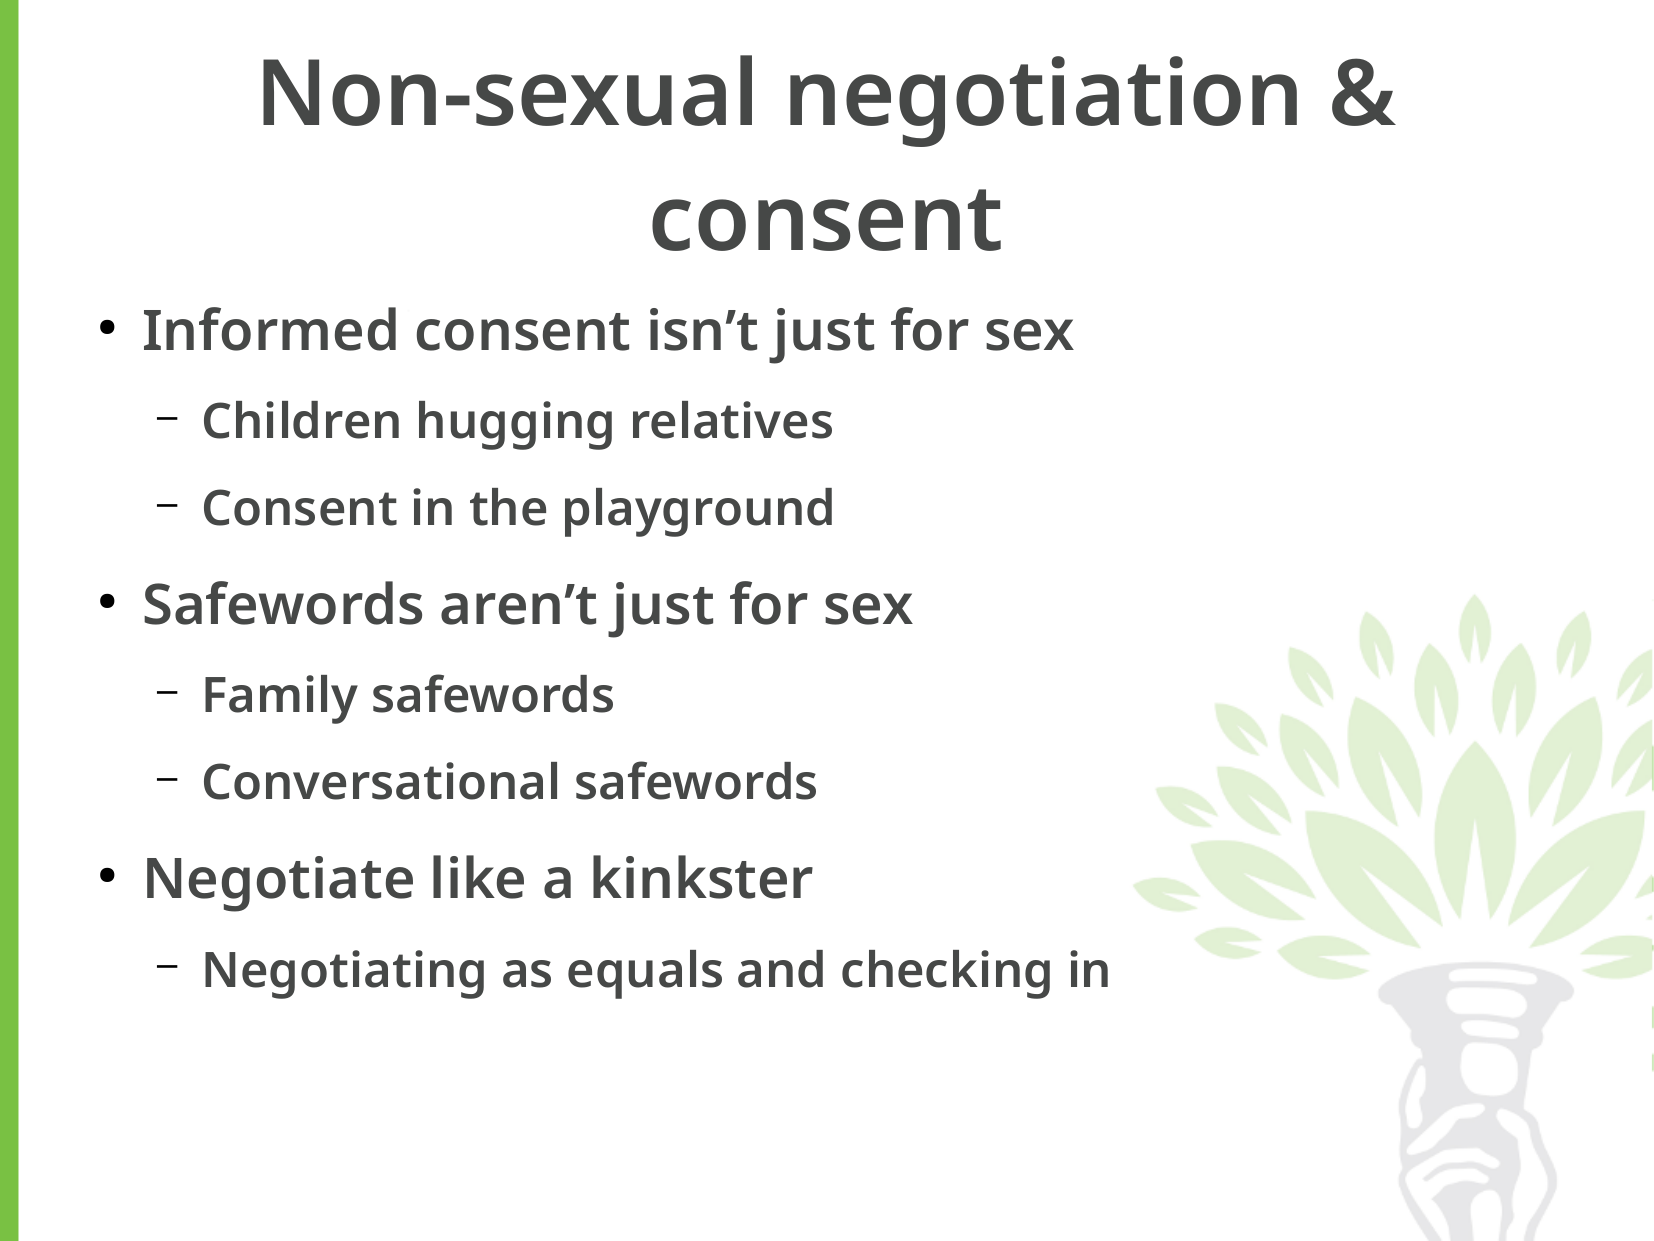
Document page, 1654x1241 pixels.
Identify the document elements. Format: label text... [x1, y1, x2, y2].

picture [0, 0, 1654, 1241]
list Informed consent isn’t just for sex Children hugging relatives Consent in the playground Safewords aren’t just for sex Family safewords Conversational safewords Negotiate like a kinkster Negotiating as equals and checking in [82, 290, 1571, 1010]
title Non-sexual negotiation & consent [82, 49, 1571, 257]
